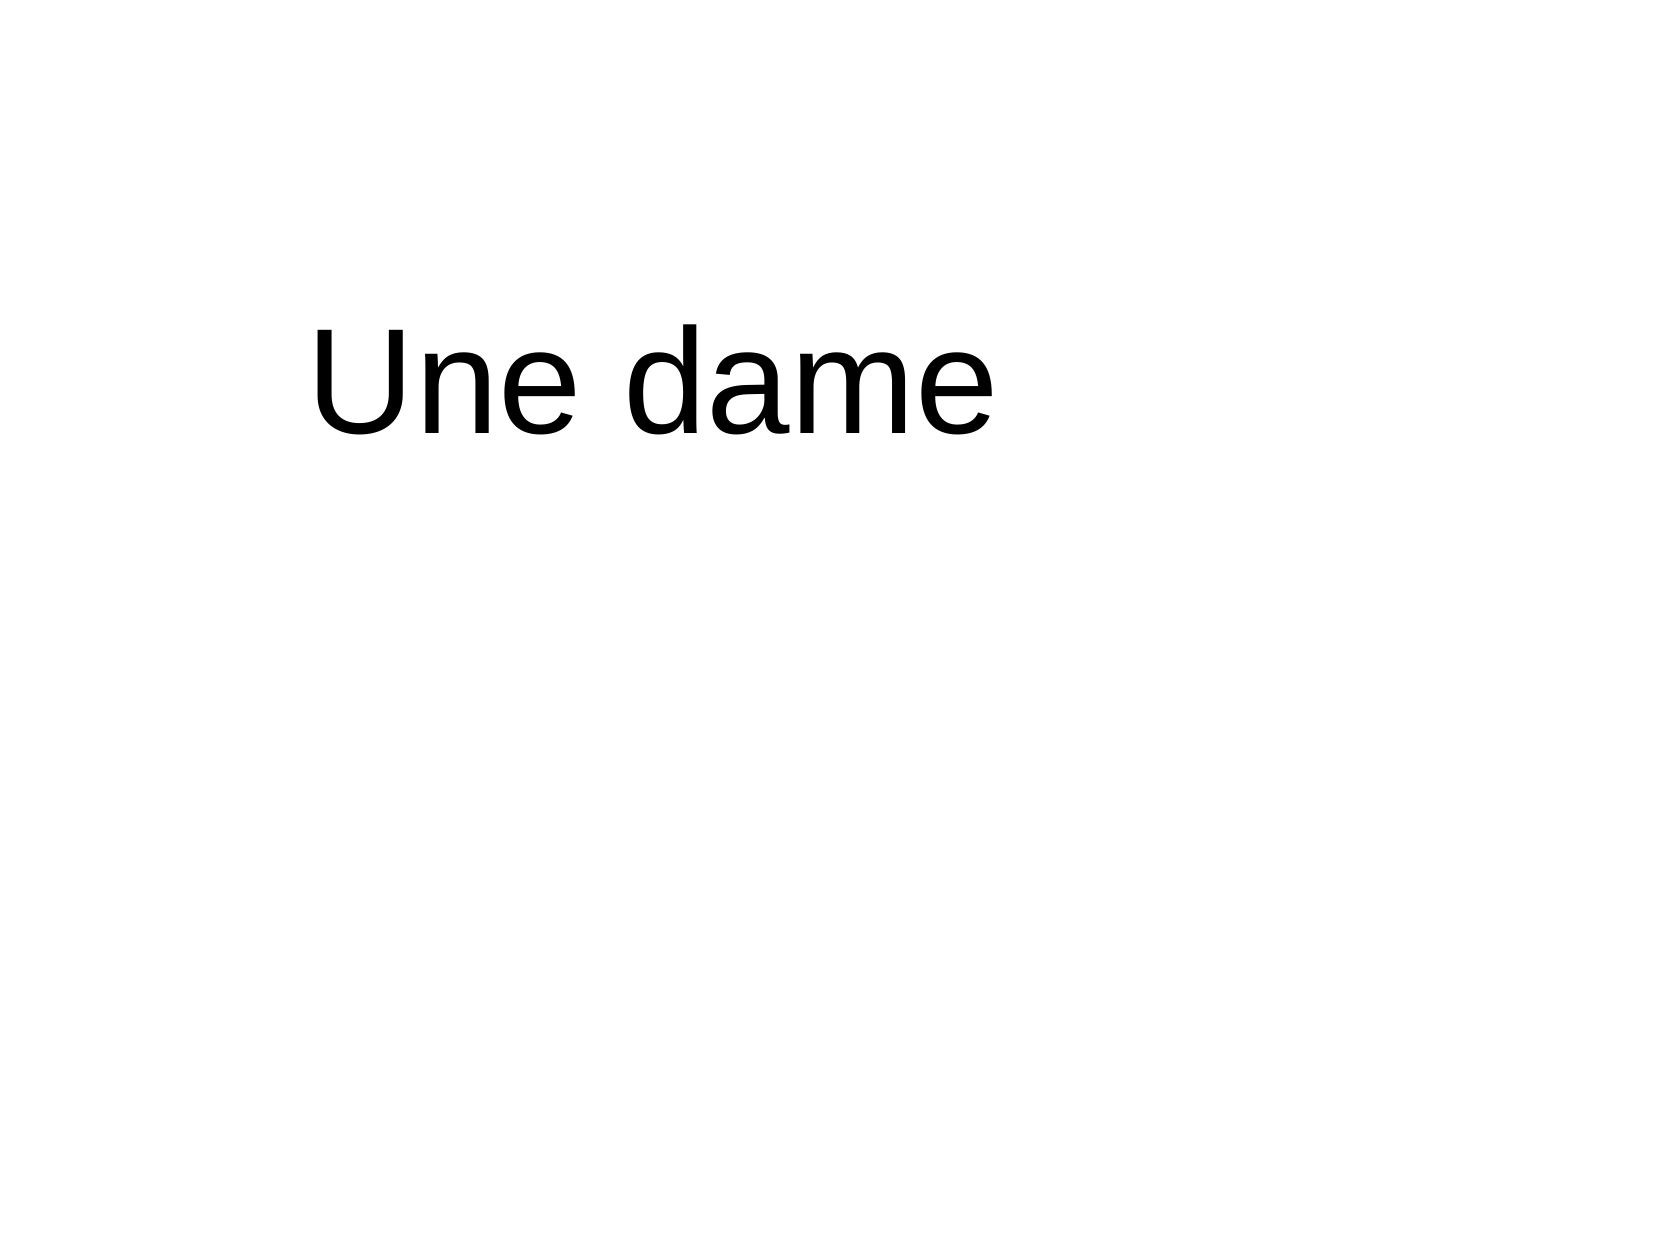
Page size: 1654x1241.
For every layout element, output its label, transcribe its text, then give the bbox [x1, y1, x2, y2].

text_box Une dame [292, 290, 1300, 473]
